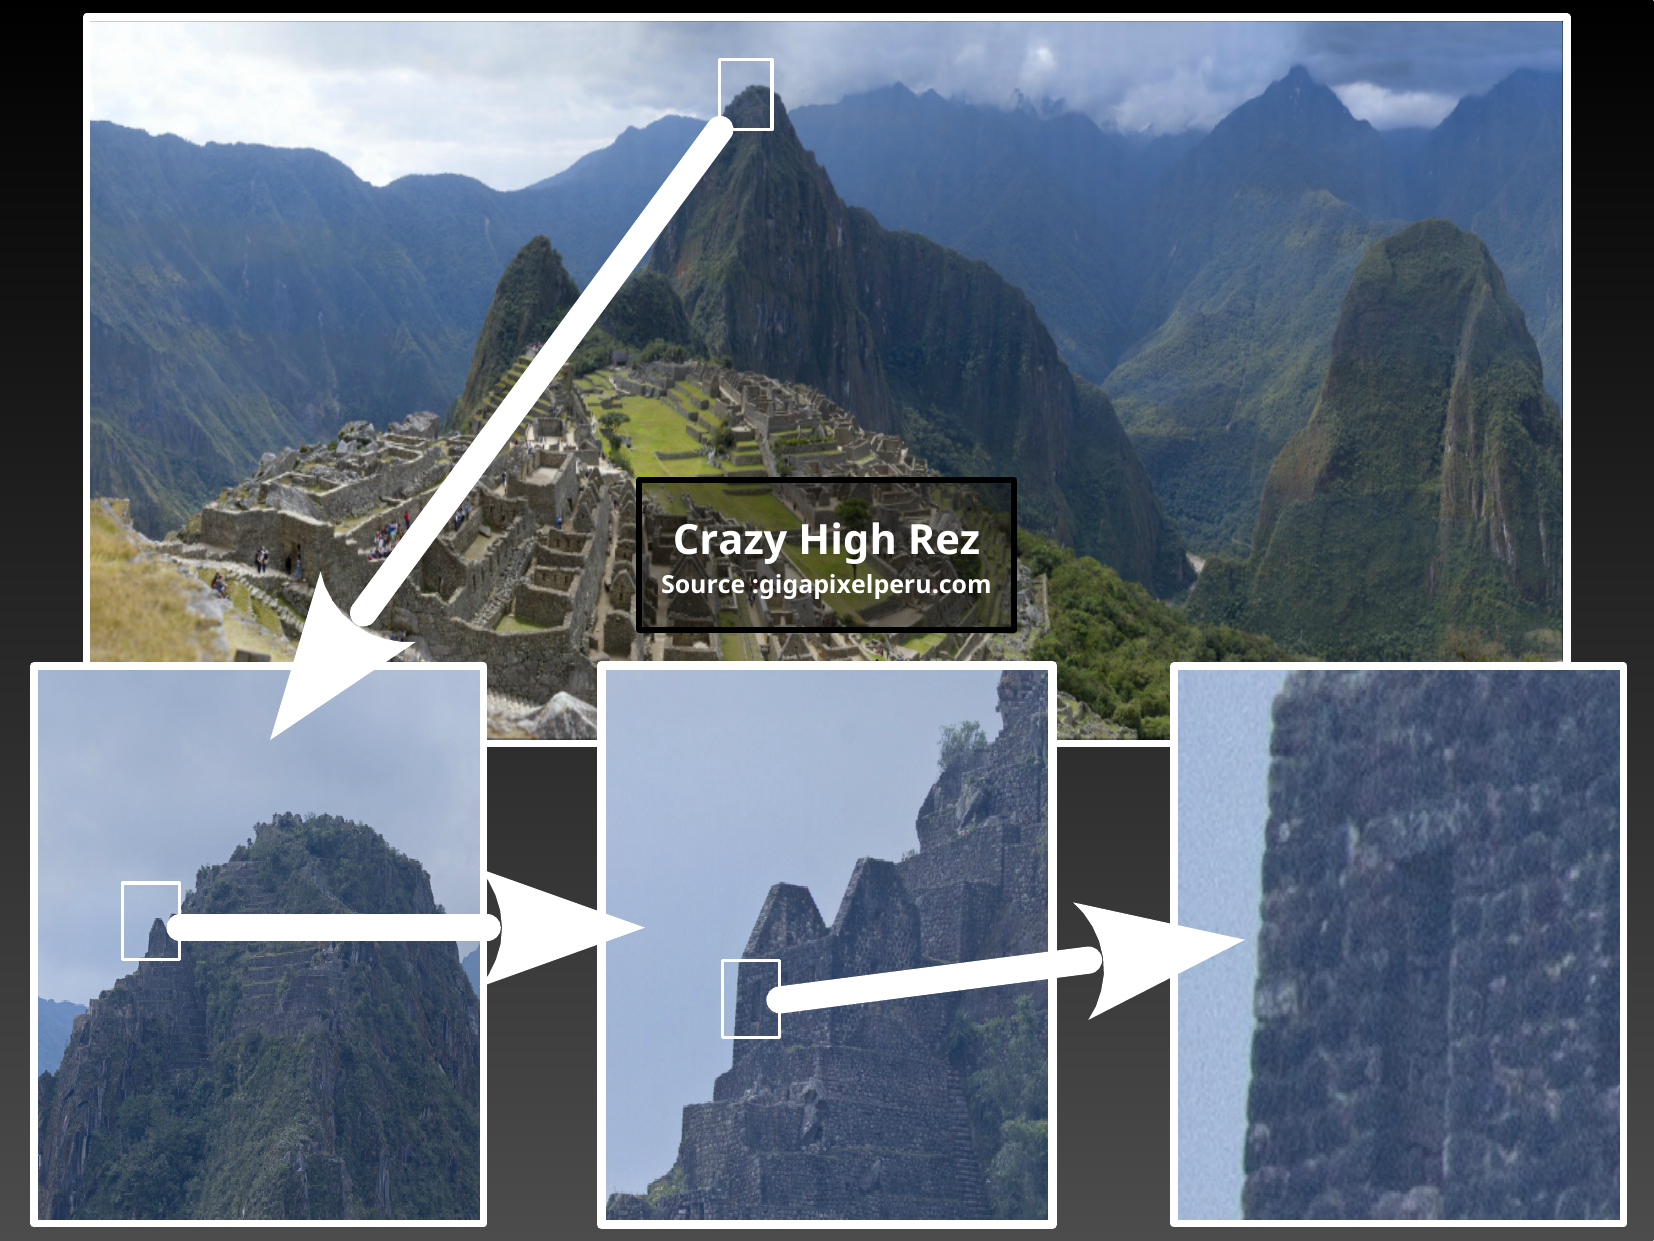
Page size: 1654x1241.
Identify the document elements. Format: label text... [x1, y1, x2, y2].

picture [721, 61, 770, 128]
text_box Crazy High Rez Source :gigapixelperu.com [639, 479, 1015, 630]
picture [724, 962, 778, 1036]
picture [605, 669, 1048, 1220]
picture [37, 669, 480, 1220]
picture [124, 885, 178, 958]
picture [1177, 669, 1620, 1220]
picture [90, 20, 1564, 740]
